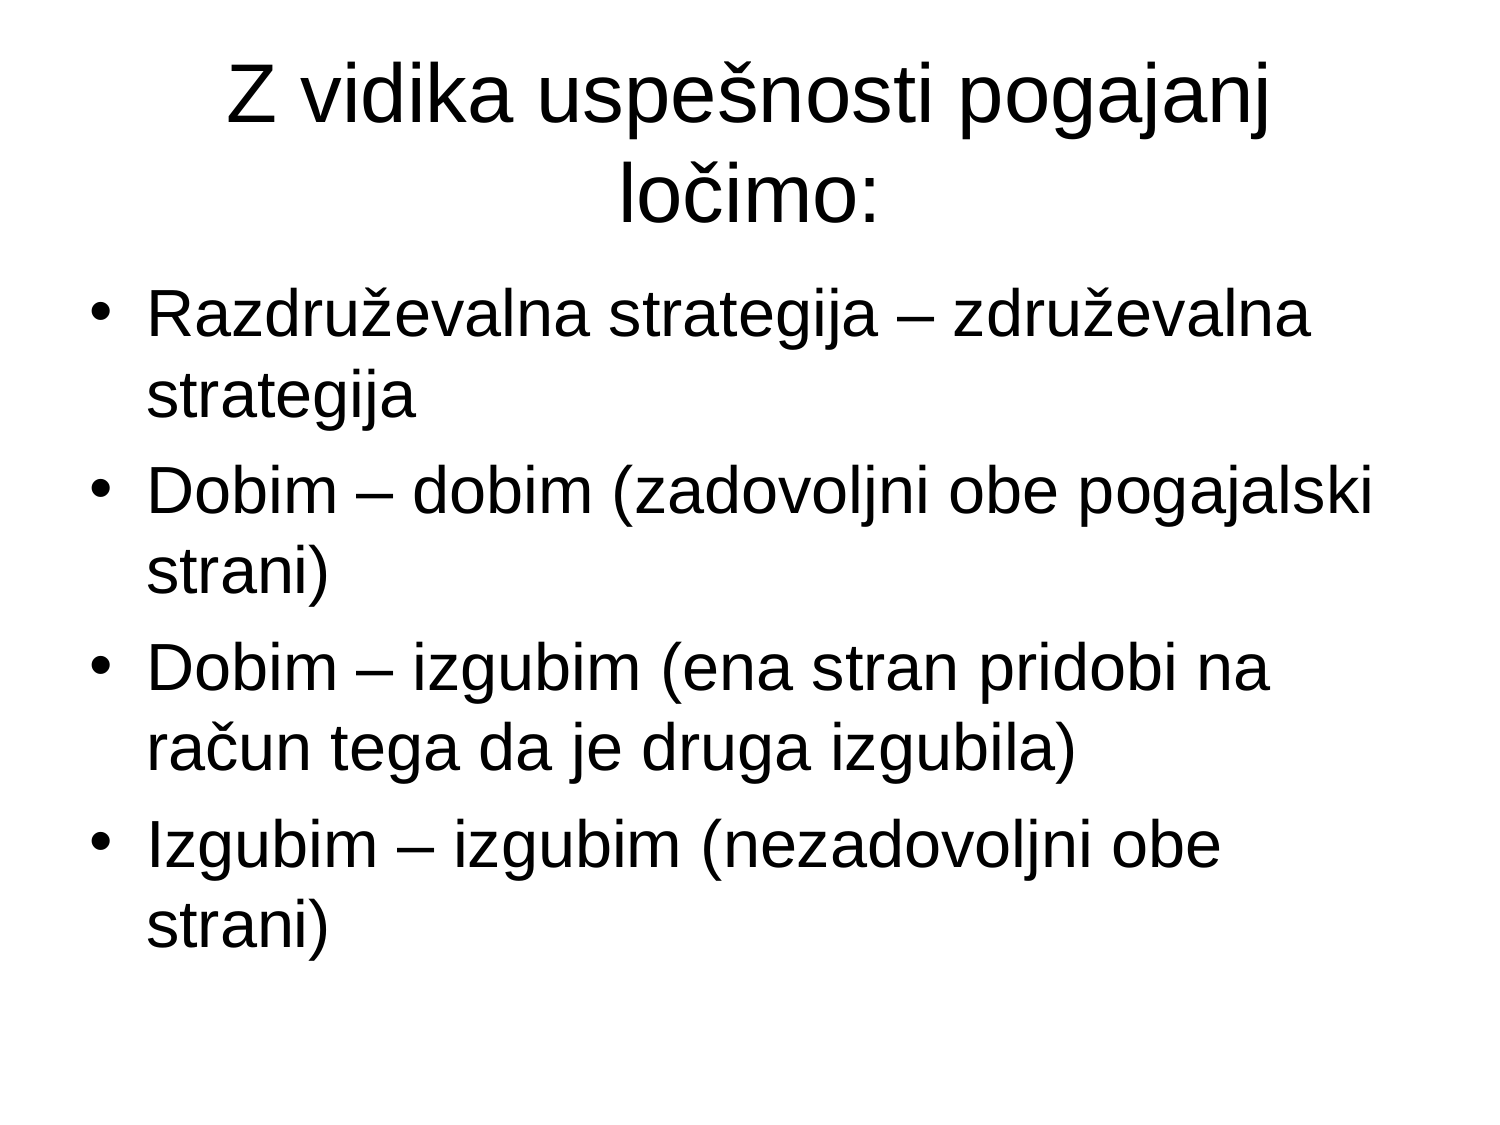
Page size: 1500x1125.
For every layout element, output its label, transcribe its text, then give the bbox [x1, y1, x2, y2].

title Z vidika uspešnosti pogajanj ločimo: [75, 31, 1426, 247]
list Razdruževalna strategija – združevalna strategija Dobim – dobim (zadovoljni obe pogajalski strani) Dobim – izgubim (ena stran pridobi na račun tega da je druga izgubila) Izgubim – izgubim (nezadovoljni obe strani) [75, 262, 1426, 1006]
